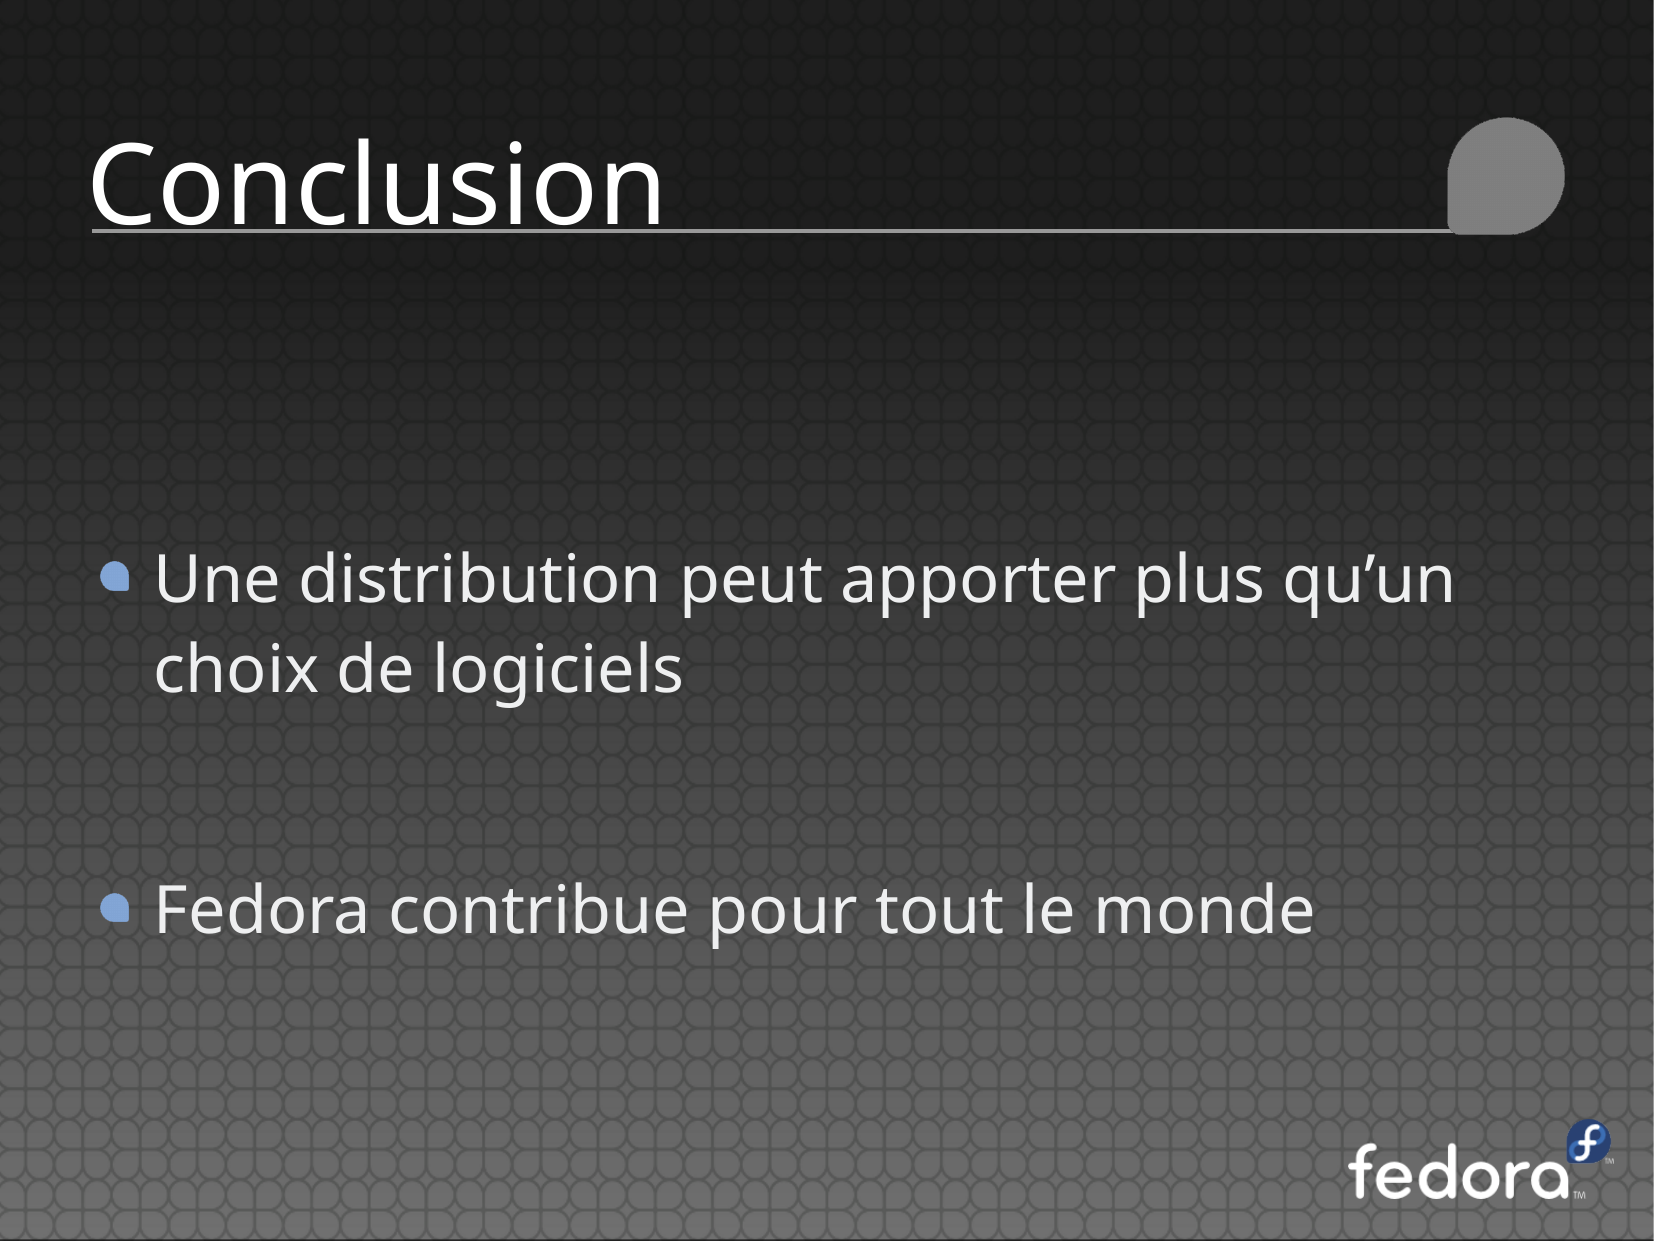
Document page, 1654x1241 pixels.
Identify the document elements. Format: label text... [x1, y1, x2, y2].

list Une distribution peut apporter plus qu’un choix de logiciels Fedora contribue pour tout le monde [82, 290, 1571, 1010]
picture [0, 0, 1654, 1241]
title Conclusion [86, 112, 1576, 249]
